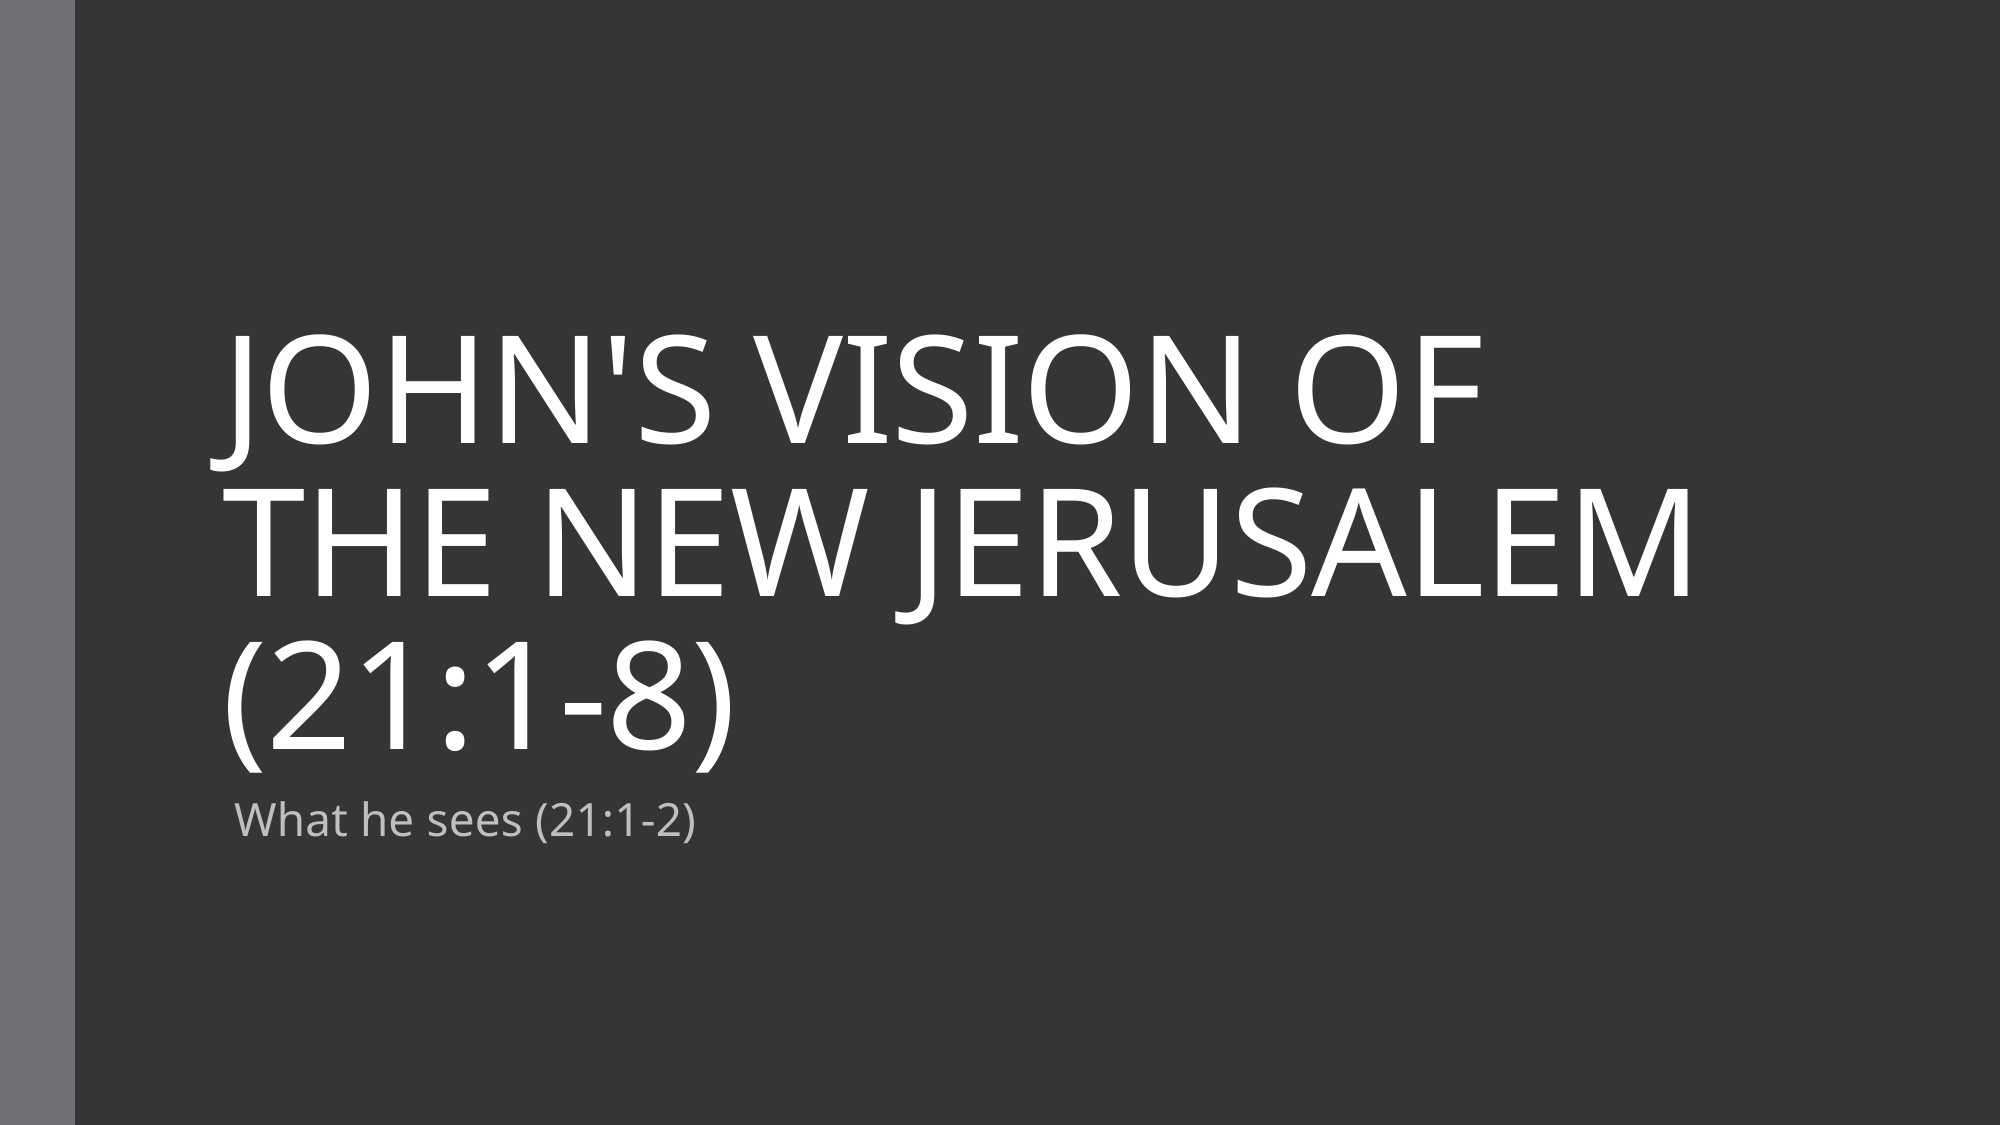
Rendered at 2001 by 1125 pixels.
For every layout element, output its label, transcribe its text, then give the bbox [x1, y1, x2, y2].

title JOHN'S VISION OF THE NEW JERUSALEM (21:1-8) [206, 124, 1752, 787]
subtitle What he sees (21:1-2) [206, 787, 1752, 1066]
